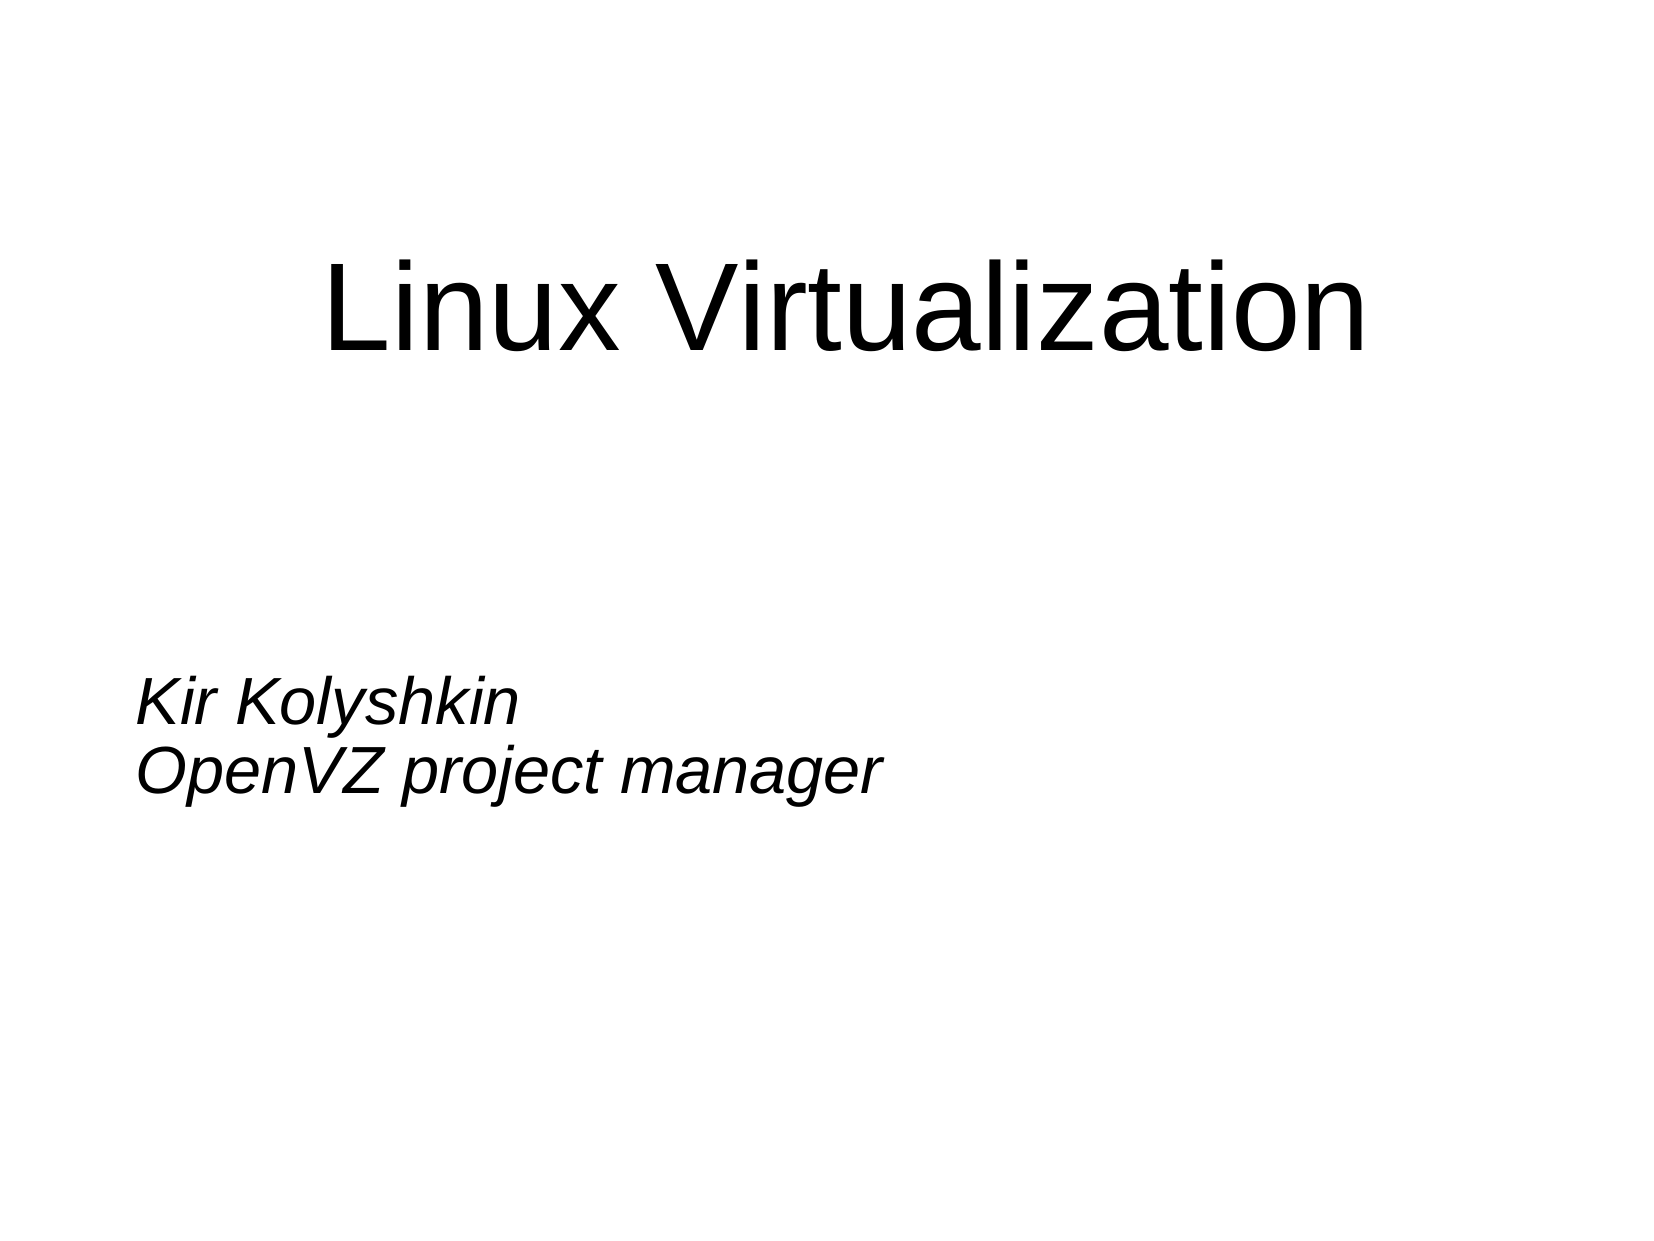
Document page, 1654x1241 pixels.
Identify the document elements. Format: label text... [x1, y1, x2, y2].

text_box Kir Kolyshkin OpenVZ project manager [100, 665, 1589, 811]
text_box Linux Virtualization [102, 241, 1591, 382]
